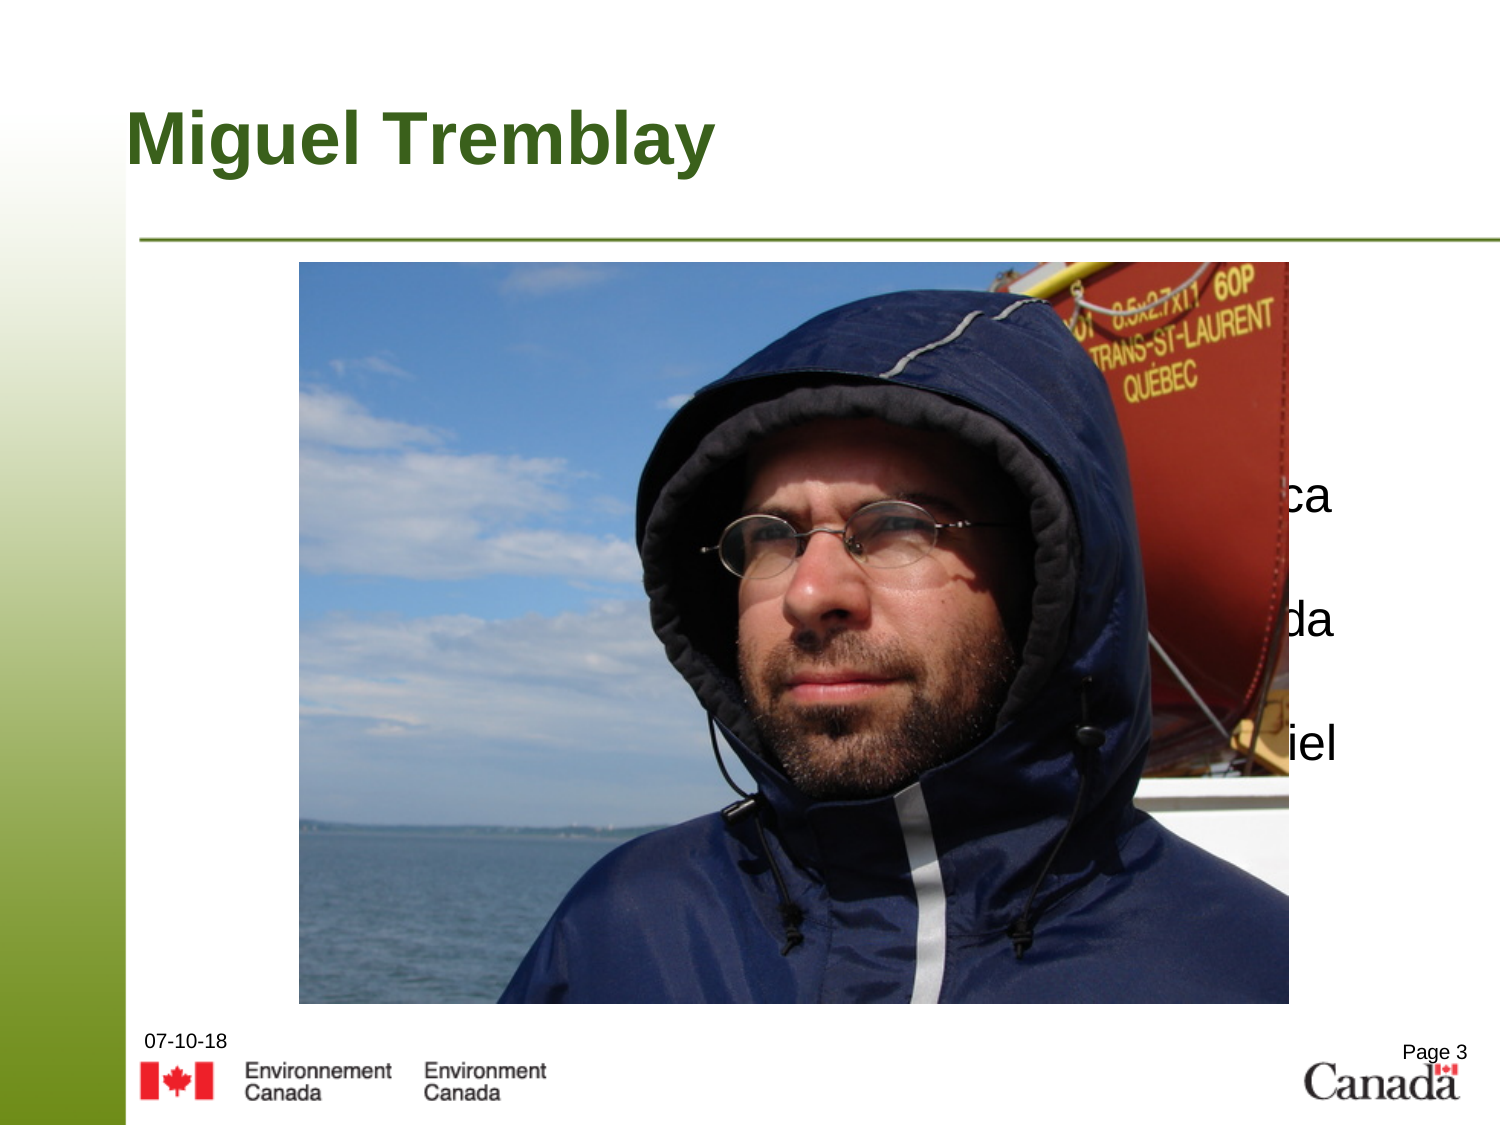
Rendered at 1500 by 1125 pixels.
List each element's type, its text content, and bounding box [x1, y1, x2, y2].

picture [0, 0, 1500, 1125]
title Miguel Tremblay [125, 45, 1463, 233]
list Montréal, Québec Physicien Le logiciel libre et moi Contributeur de ptaff.ca depuis 2003 Environnement Canada depuis 2004 Responsable du logiciel METRo [1185, 262, 1463, 1004]
